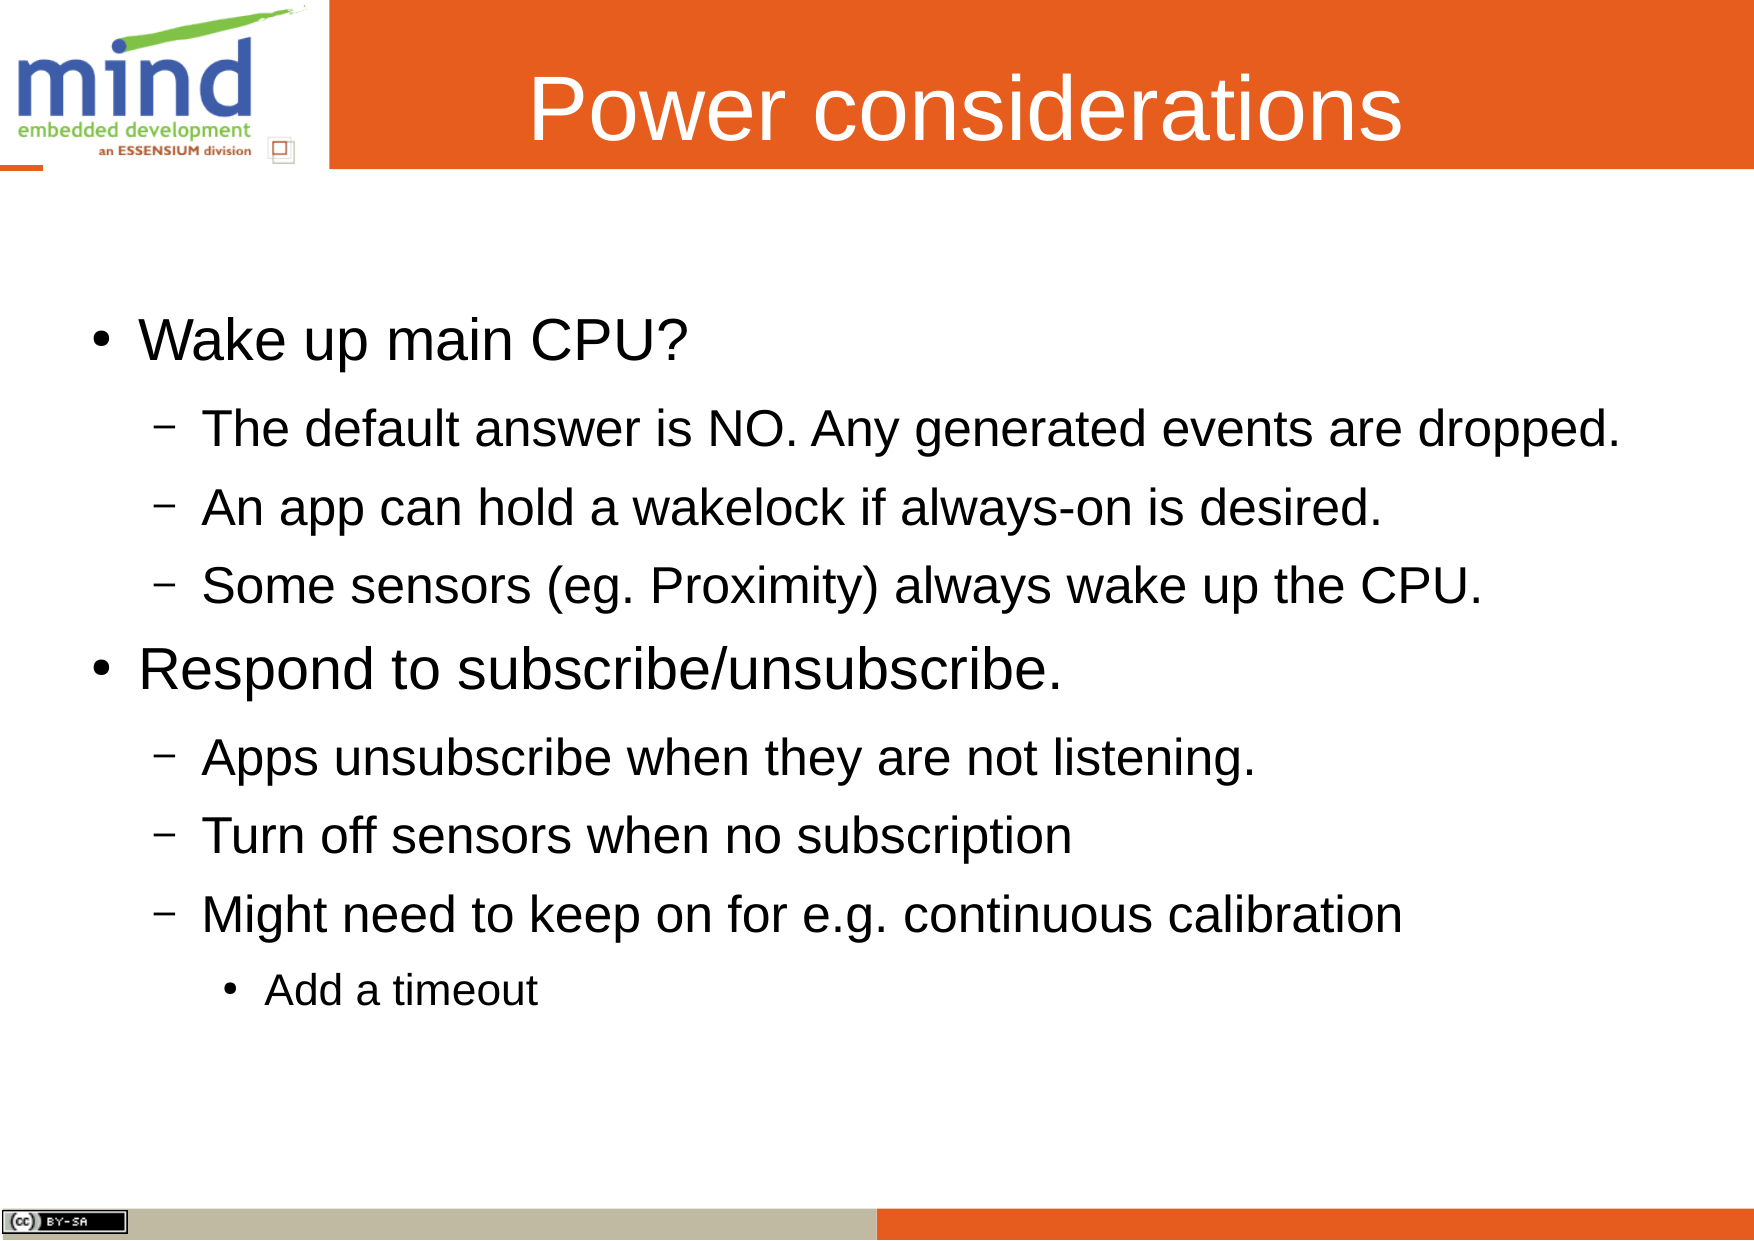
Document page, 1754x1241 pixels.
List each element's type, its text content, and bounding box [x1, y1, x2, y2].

picture [5, 5, 177, 164]
title Power considerations [177, 5, 1754, 213]
picture [2, 1210, 128, 1234]
list Wake up main CPU? The default answer is NO. Any generated events are dropped. An app can hold a wakelock if always-on is desired. Some sensors (eg. Proximity) always wake up the CPU. Respond to subscribe/unsubscribe. Apps unsubscribe when they are not listening. Turn off sensors when no subscription Might need to keep on for e.g. continuous calibration Add a timeout [75, 307, 1654, 1027]
